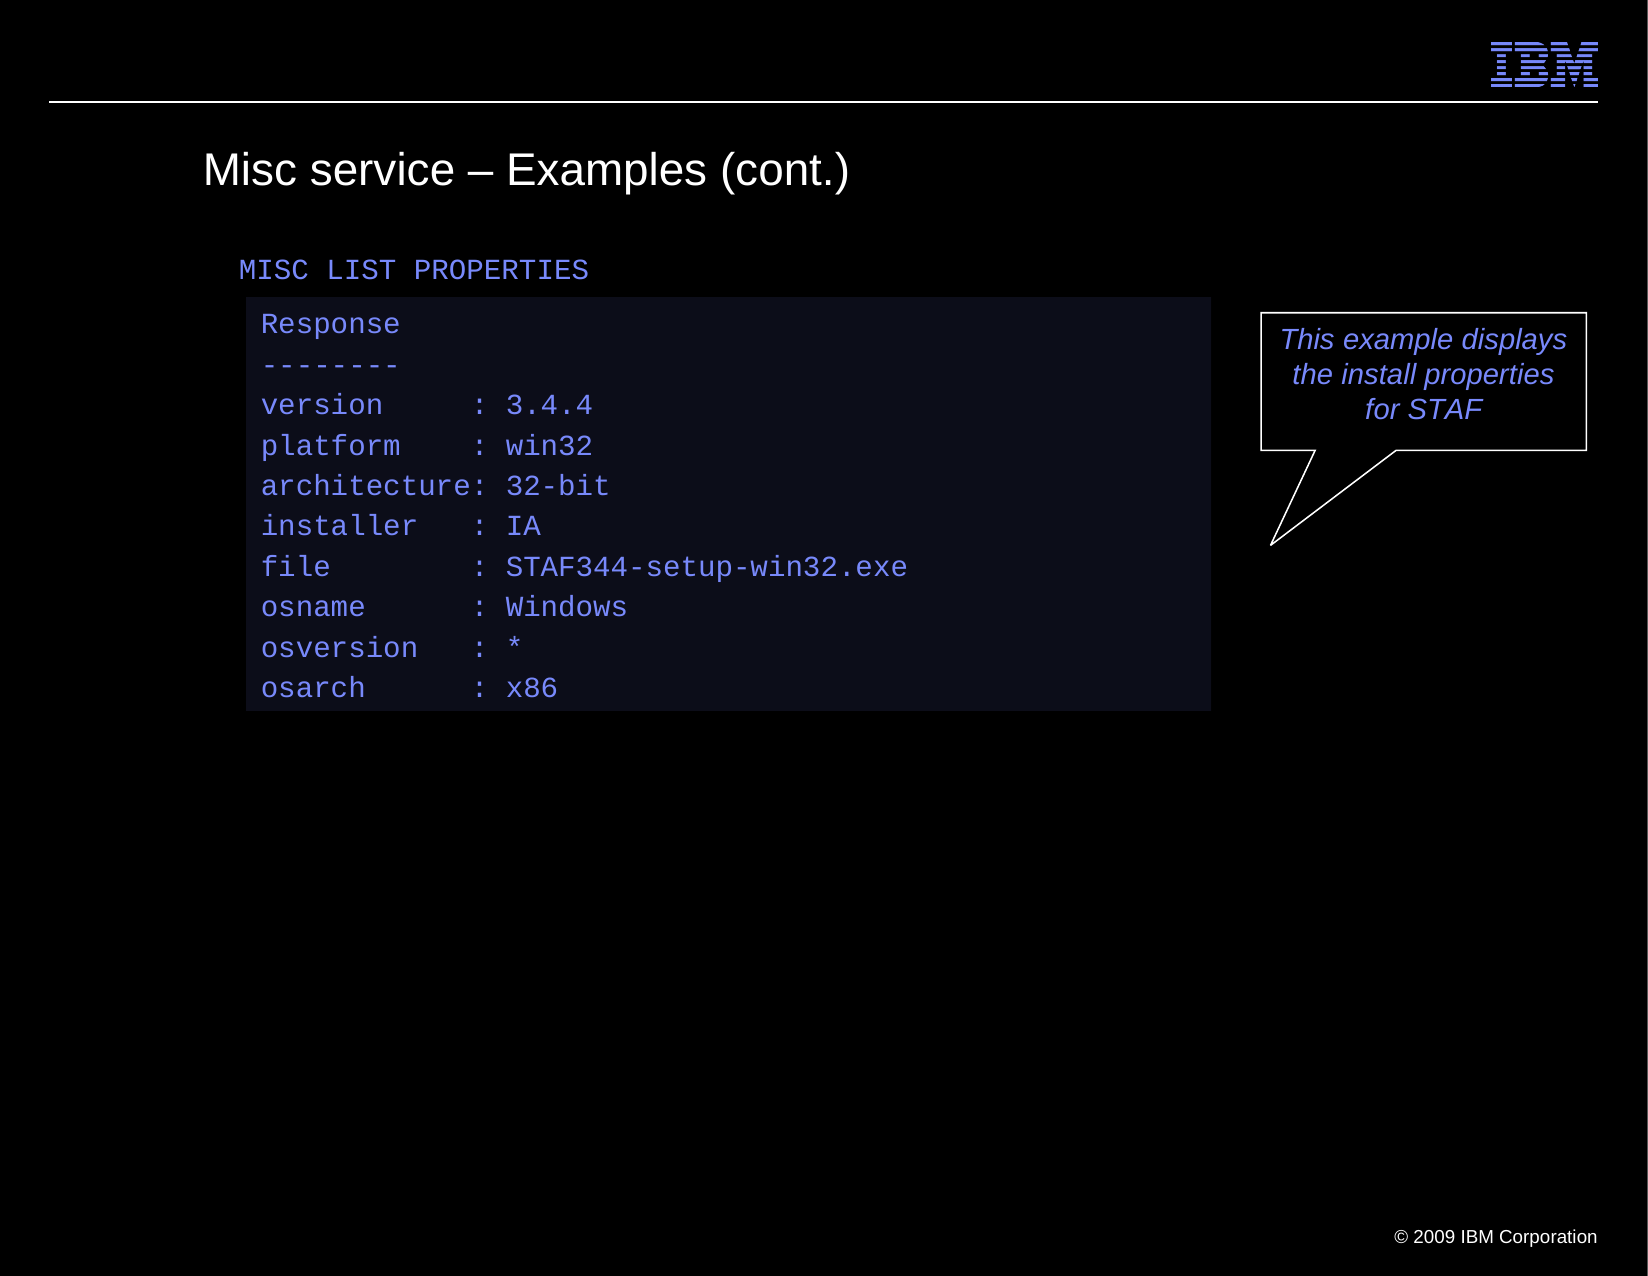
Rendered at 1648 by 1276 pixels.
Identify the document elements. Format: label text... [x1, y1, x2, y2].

text_box MISC LIST PROPERTIES [239, 250, 1648, 286]
title Misc service – Examples (cont.) [186, 137, 1648, 231]
picture [1491, 42, 1598, 87]
text_box This example displays the install properties for STAF [1261, 312, 1587, 546]
text_box Response -------- version : 3.4.4 platform : win32 architecture: 32-bit installer : IA file : STAF344-setup-win32.exe osname : Windows osversion : * osarch : x86 [246, 297, 1212, 711]
